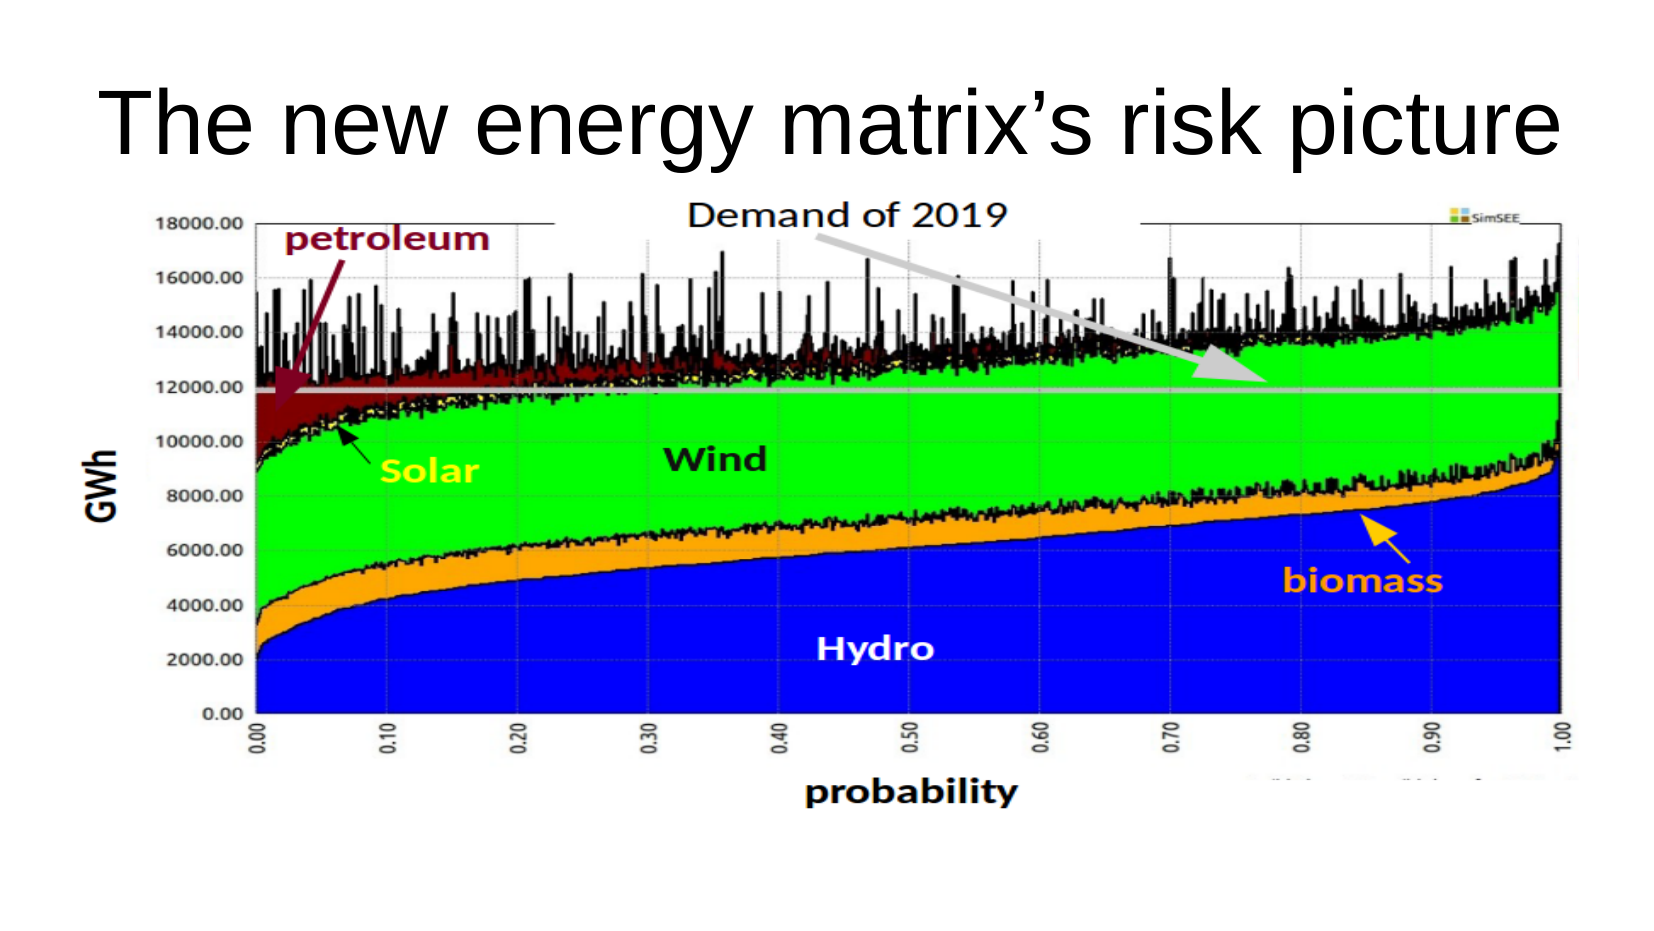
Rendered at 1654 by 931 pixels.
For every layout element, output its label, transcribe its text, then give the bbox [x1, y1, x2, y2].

title The new energy matrix’s risk picture [86, 45, 1576, 186]
picture [60, 186, 1579, 817]
